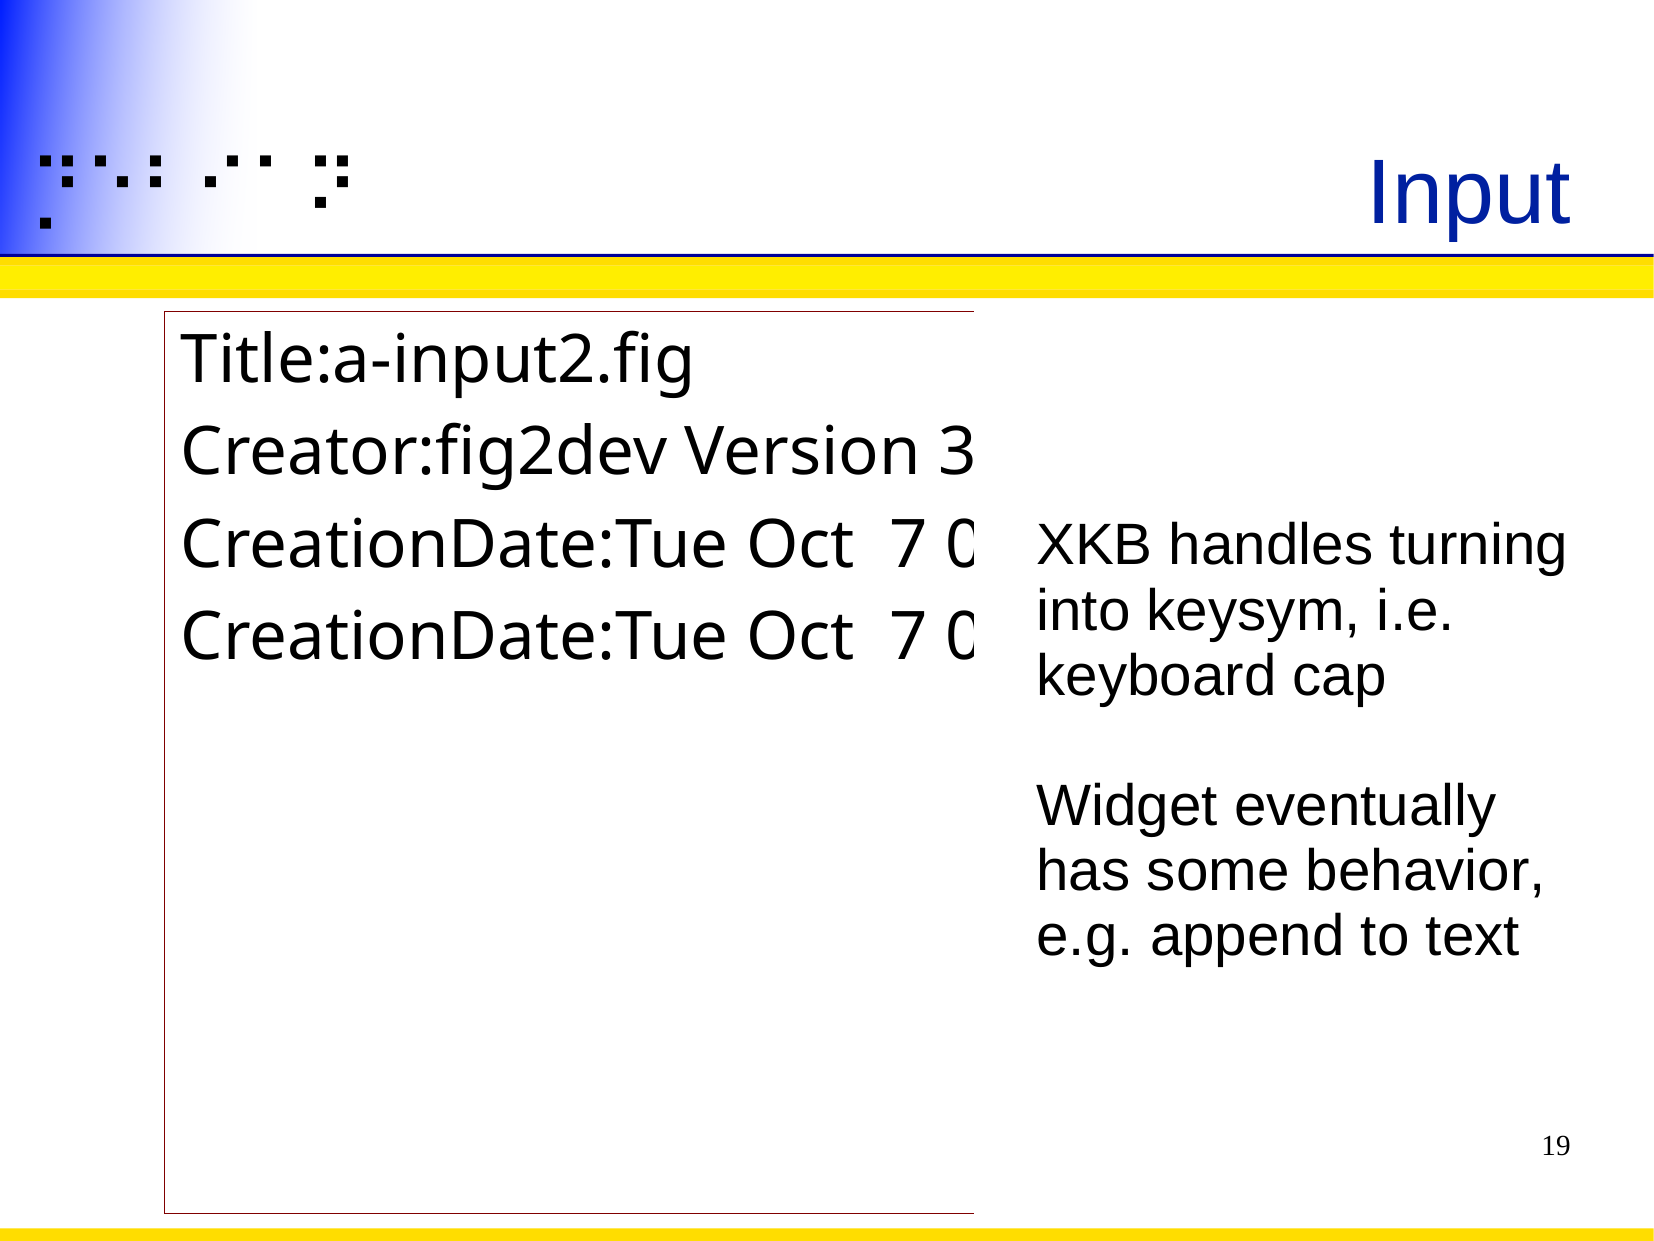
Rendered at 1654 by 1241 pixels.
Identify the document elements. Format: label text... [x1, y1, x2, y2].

title Input [372, 126, 1571, 257]
picture [159, 307, 974, 1214]
text_box XKB handles turning into keysym, i.e. keyboard cap Widget eventually has some behavior, e.g. append to text [1021, 504, 1619, 1040]
